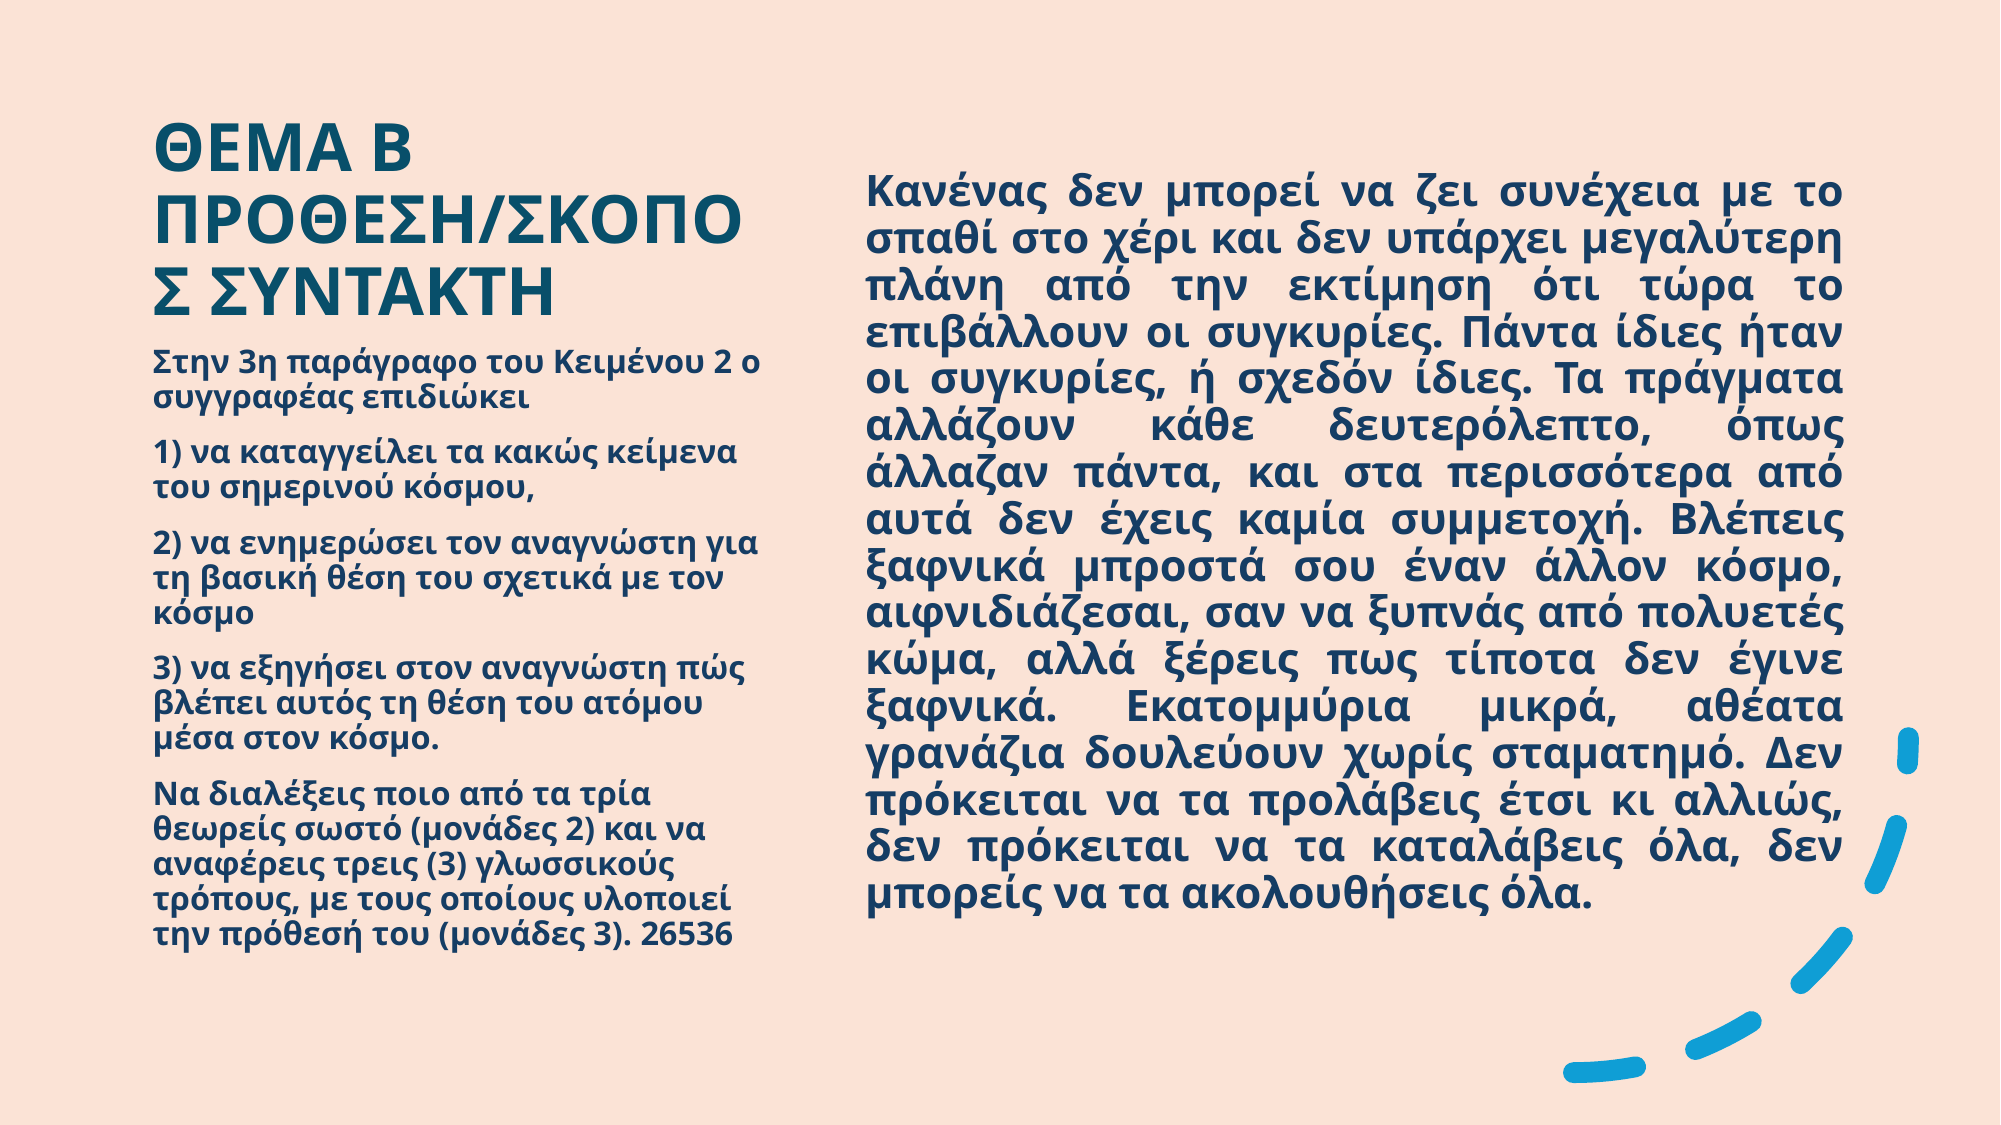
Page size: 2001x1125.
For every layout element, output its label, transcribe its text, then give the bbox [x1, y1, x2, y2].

title ΘΕΜΑ Β ΠΡΟΘΕΣΗ/ΣΚΟΠΟΣ ΣΥΝΤΑΚΤΗ [137, 75, 783, 337]
list Κανένας δεν μπορεί να ζει συνέχεια με το σπαθί στο χέρι και δεν υπάρχει μεγαλύτερη πλάνη από την εκτίμηση ότι τώρα το επιβάλλουν οι συγκυρίες. Πάντα ίδιες ήταν οι συγκυρίες, ή σχεδόν ίδιες. Τα πράγματα αλλάζουν κάθε δευτερόλεπτο, όπως άλλαζαν πάντα, και στα περισσότερα από αυτά δεν έχεις καμία συμμετοχή. Βλέπεις ξαφνικά μπροστά σου έναν άλλον κόσμο, αιφνιδιάζεσαι, σαν να ξυπνάς από πολυετές κώμα, αλλά ξέρεις πως τίποτα δεν έγινε ξαφνικά. Εκατομμύρια μικρά, αθέατα γρανάζια δουλεύουν χωρίς σταματημό. Δεν πρόκειται να τα προλάβεις έτσι κι αλλιώς, δεν πρόκειται να τα καταλάβεις όλα, δεν μπορείς να τα ακολουθήσεις όλα. [850, 161, 1863, 962]
list Στην 3η παράγραφο του Κειμένου 2 ο συγγραφέας επιδιώκει 1) να καταγγείλει τα κακώς κείμενα του σημερινού κόσμου, 2) να ενημερώσει τον αναγνώστη για τη βασική θέση του σχετικά με τον κόσμο 3) να εξηγήσει στον αναγνώστη πώς βλέπει αυτός τη θέση του ατόμου μέσα στον κόσμο. Να διαλέξεις ποιο από τα τρία θεωρείς σωστό (μονάδες 2) και να αναφέρεις τρεις (3) γλωσσικούς τρόπους, με τους οποίους υλοποιεί την πρόθεσή του (μονάδες 3). 26536 [137, 337, 783, 963]
